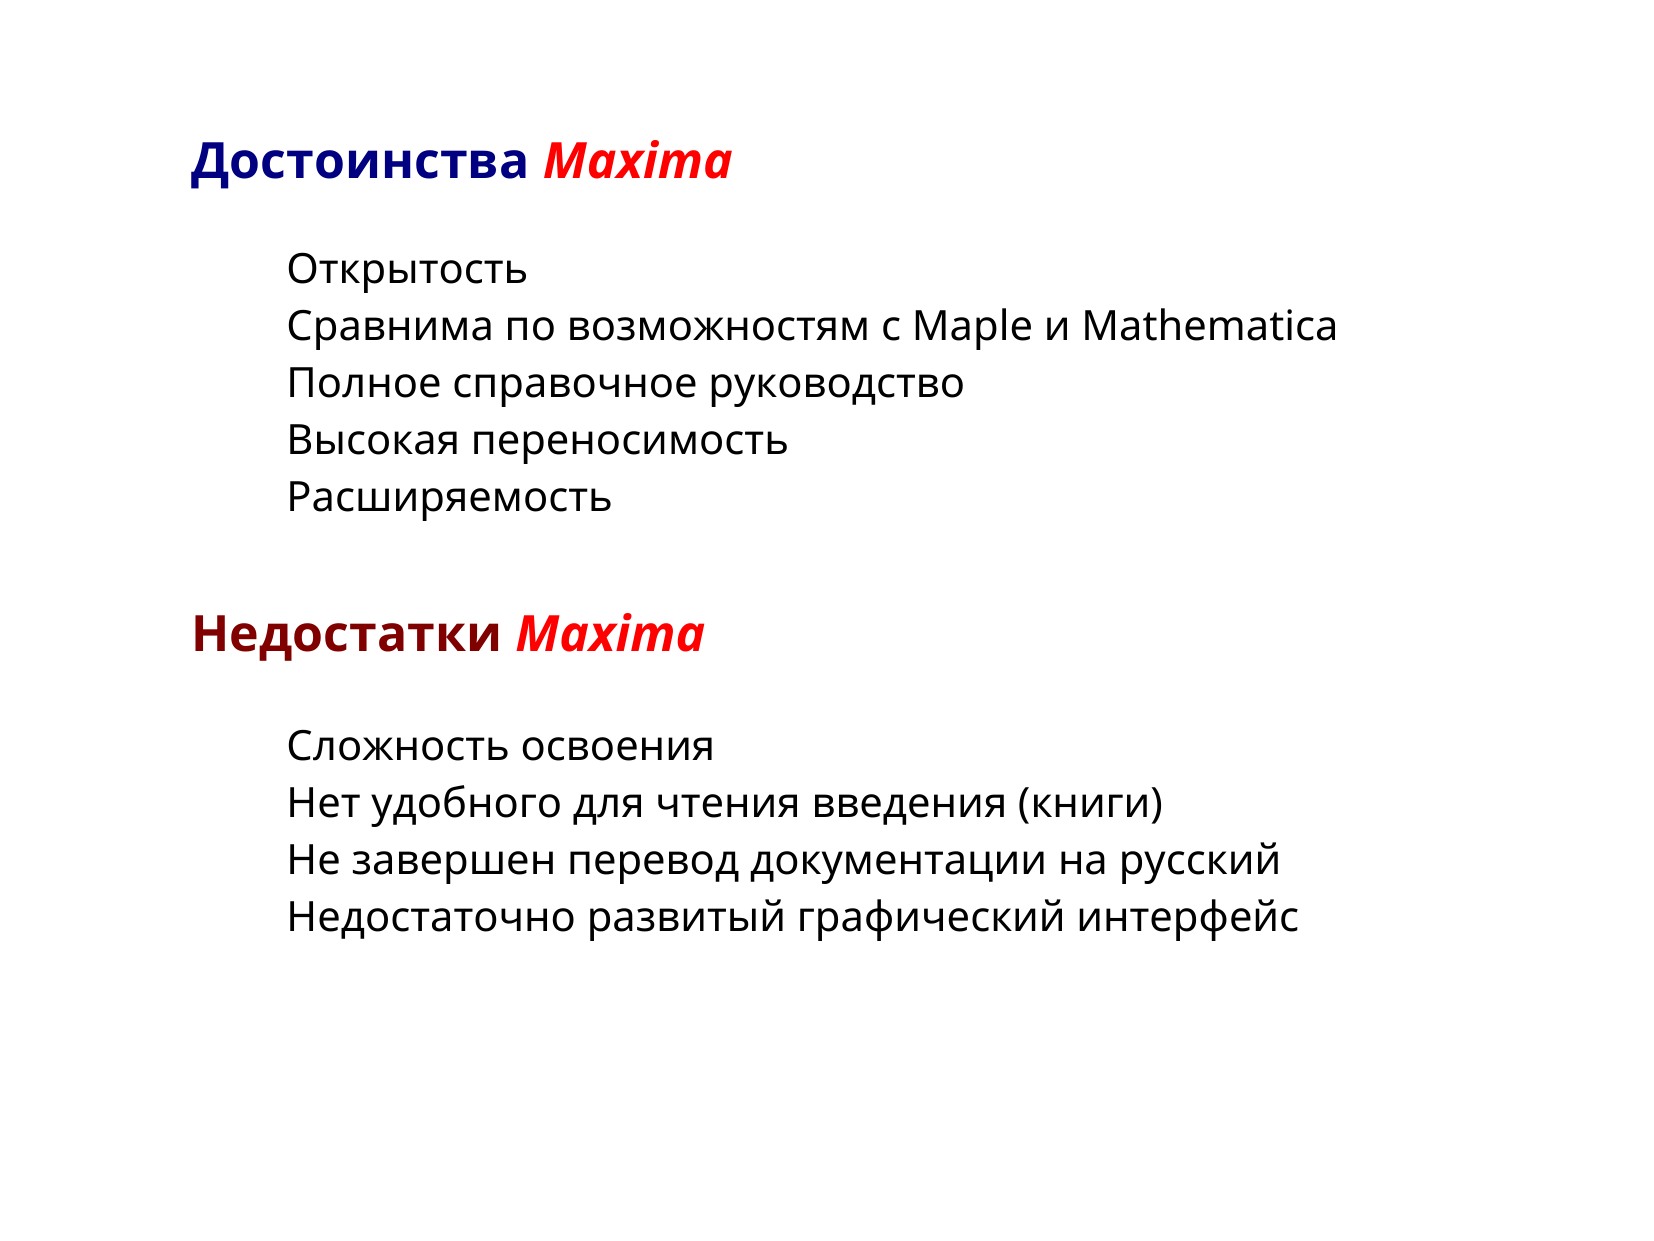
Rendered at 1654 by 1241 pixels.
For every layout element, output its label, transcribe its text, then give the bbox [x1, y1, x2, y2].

text_box Сложность освоения Нет удобного для чтения введения (книги) Не завершен перевод документации на русский Недостаточно развитый графический интерфейс [236, 708, 1536, 1034]
text_box Открытость Сравнима по возможностям с Maple и Mathematica Полное справочное руководство Высокая переносимость Расширяемость [236, 231, 1565, 562]
text_box Достоинства Maxima [177, 118, 1388, 237]
text_box Недостатки Maxima [177, 590, 1034, 680]
